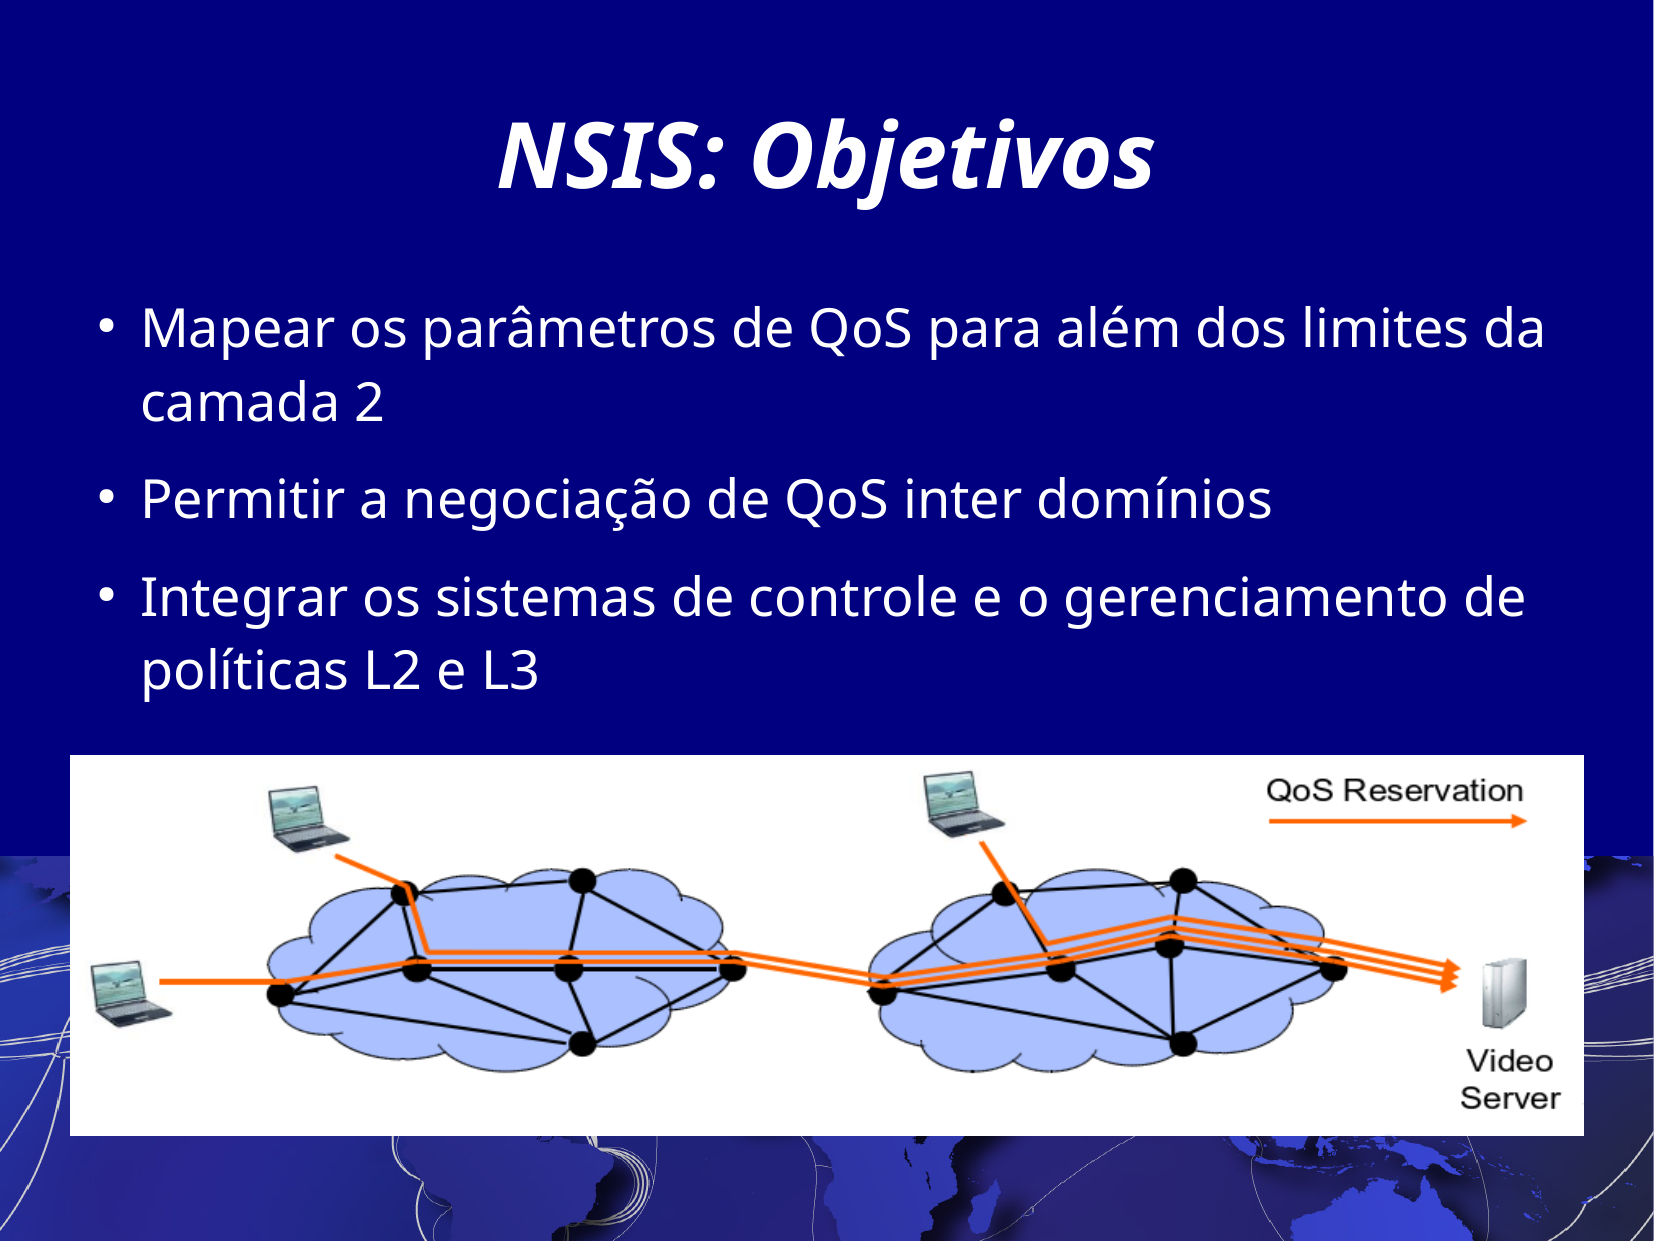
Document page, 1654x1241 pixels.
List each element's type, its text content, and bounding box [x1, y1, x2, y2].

title NSIS: Objetivos [82, 56, 1571, 250]
picture [0, 755, 1654, 1241]
list Mapear os parâmetros de QoS para além dos limites da camada 2 Permitir a negociação de QoS inter domínios Integrar os sistemas de controle e o gerenciamento de políticas L2 e L3 [82, 290, 1571, 709]
